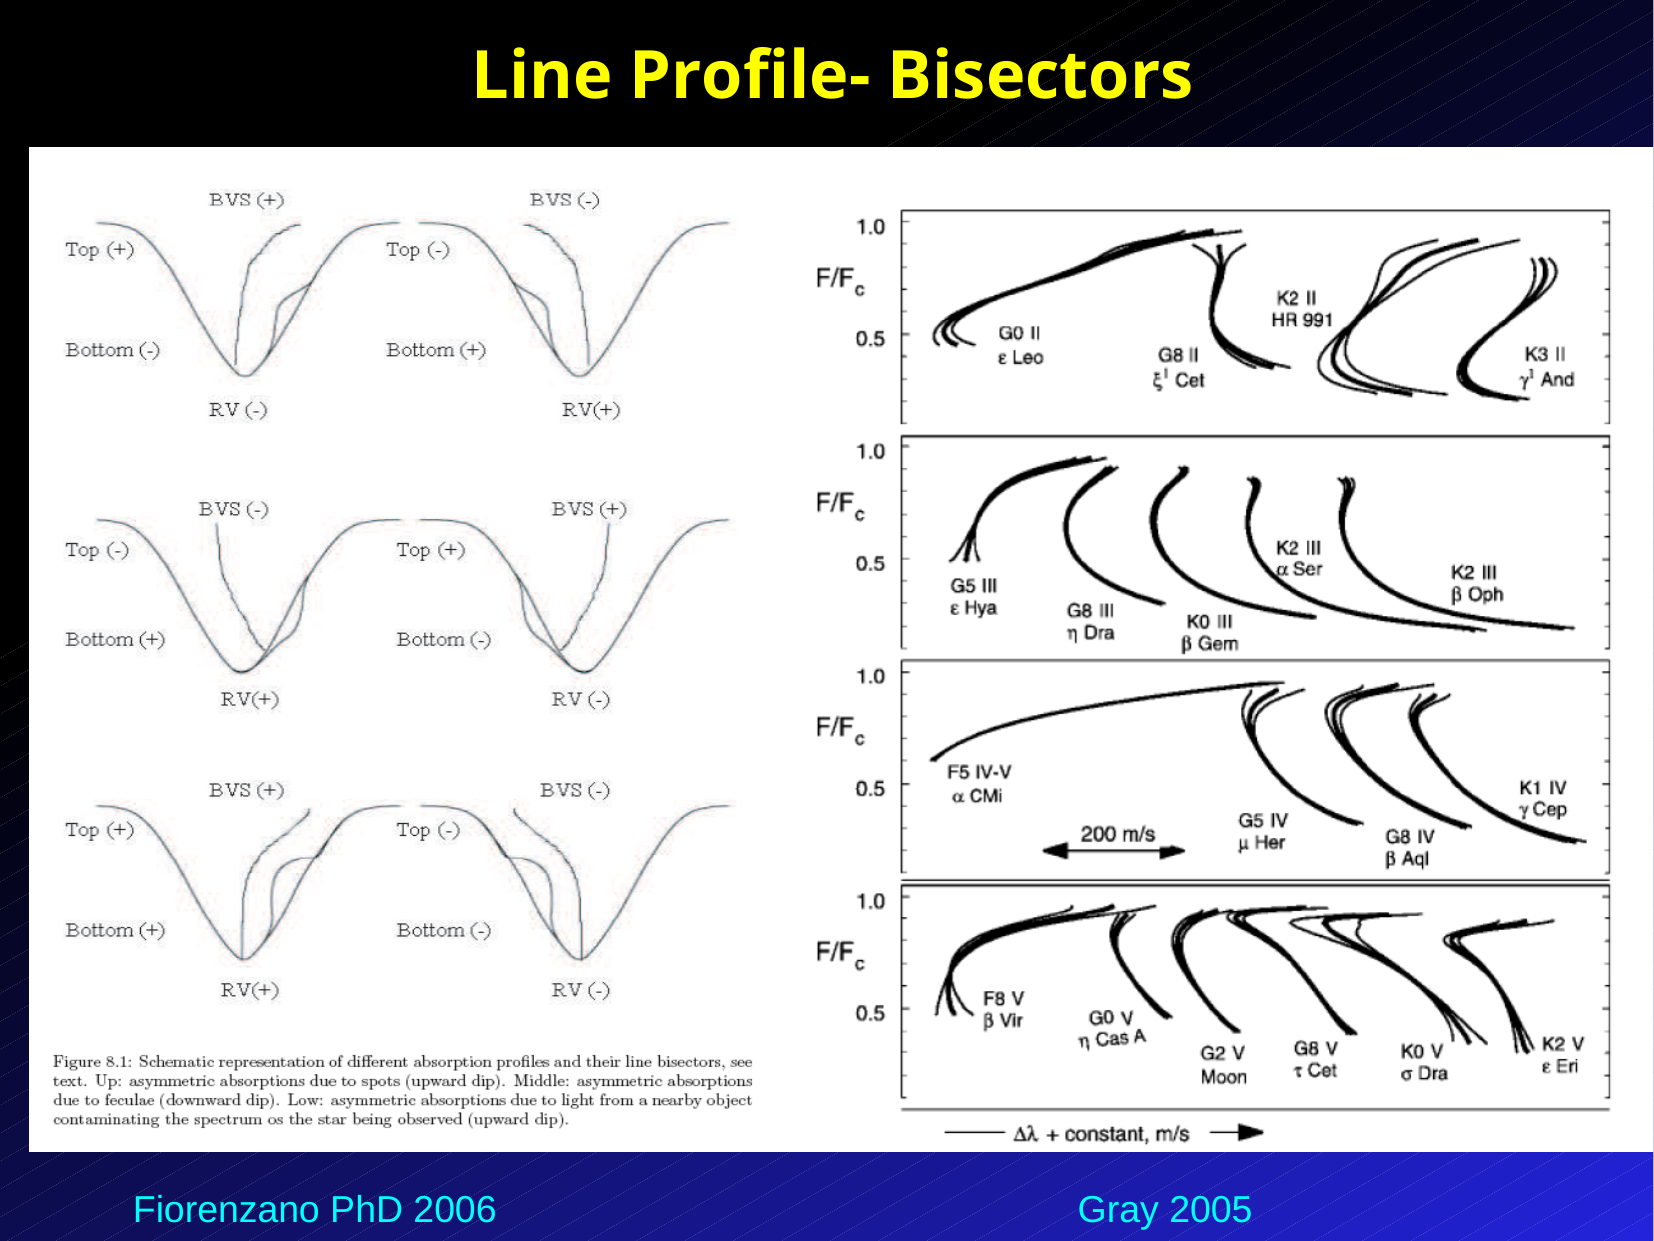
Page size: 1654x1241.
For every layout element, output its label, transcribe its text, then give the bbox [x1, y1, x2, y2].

text_box Fiorenzano PhD 2006 [118, 1181, 680, 1240]
picture [29, 147, 1654, 1152]
text_box Gray 2005 [1062, 1181, 1418, 1240]
title Line Profile- Bisectors [88, 27, 1577, 119]
